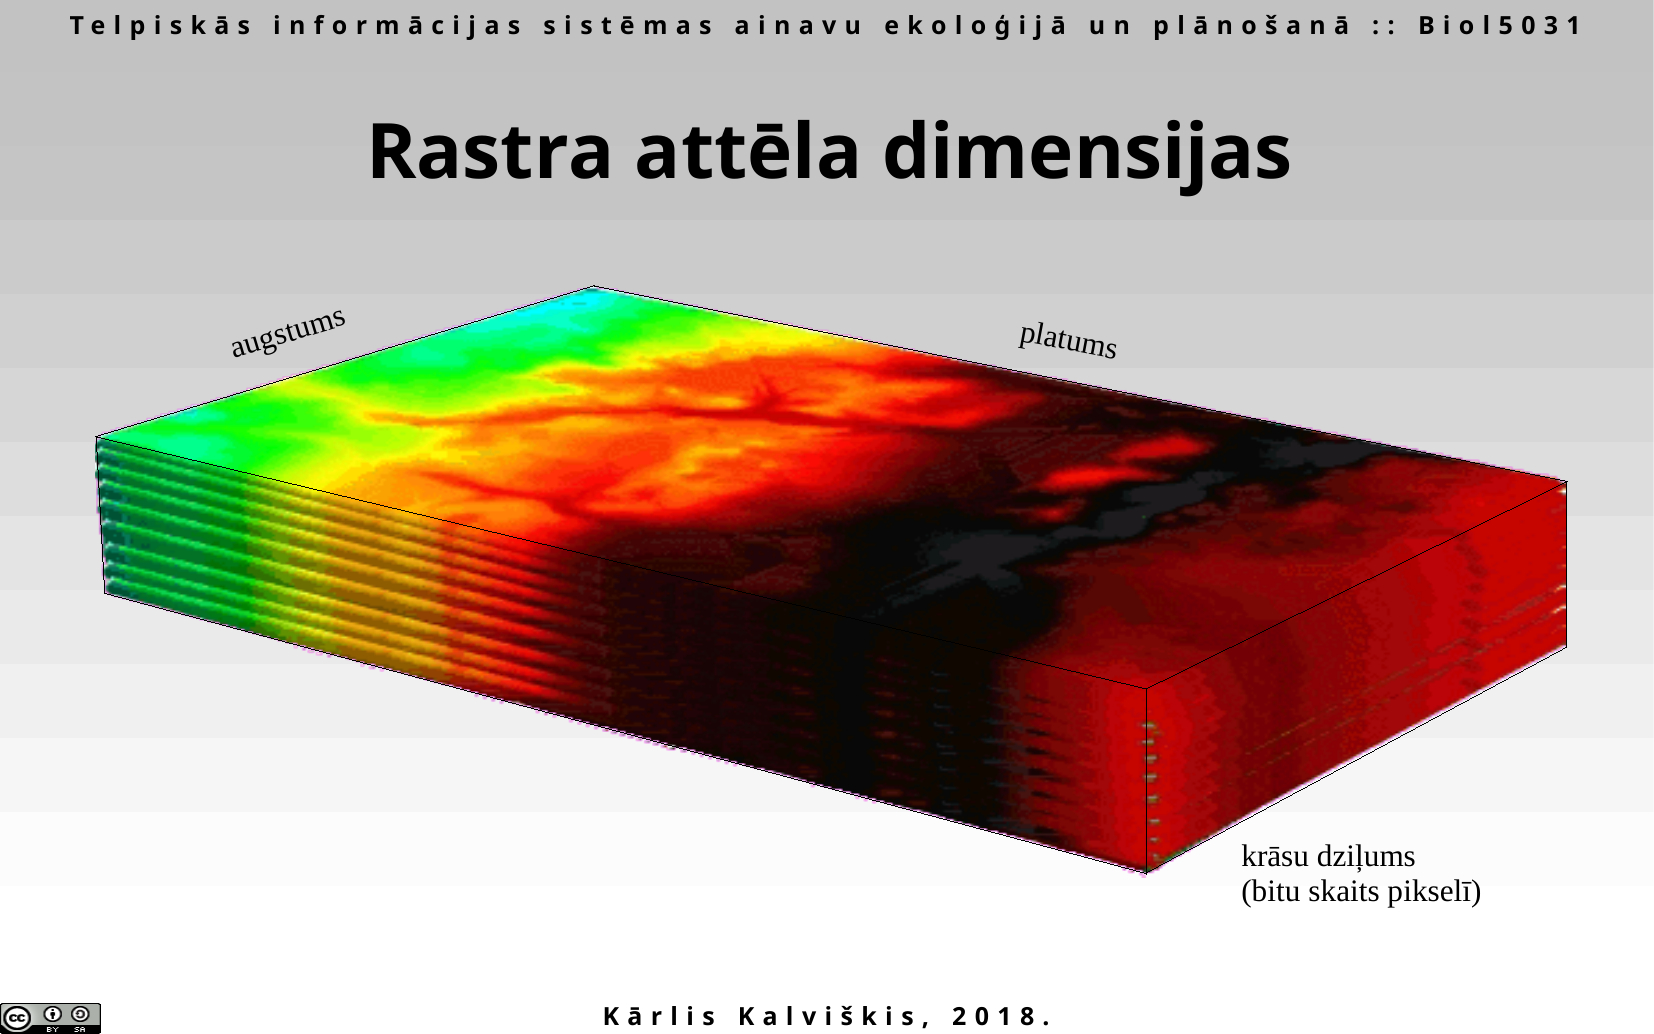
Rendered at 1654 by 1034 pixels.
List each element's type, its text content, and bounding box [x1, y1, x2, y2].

text_box platums [1017, 313, 1150, 369]
text_box augstums [225, 286, 385, 363]
picture [0, 0, 1654, 1034]
text_box krāsu dziļums (bitu skaits pikselī) [1241, 839, 1597, 917]
title Rastra attēla dimensijas [34, 50, 1626, 247]
